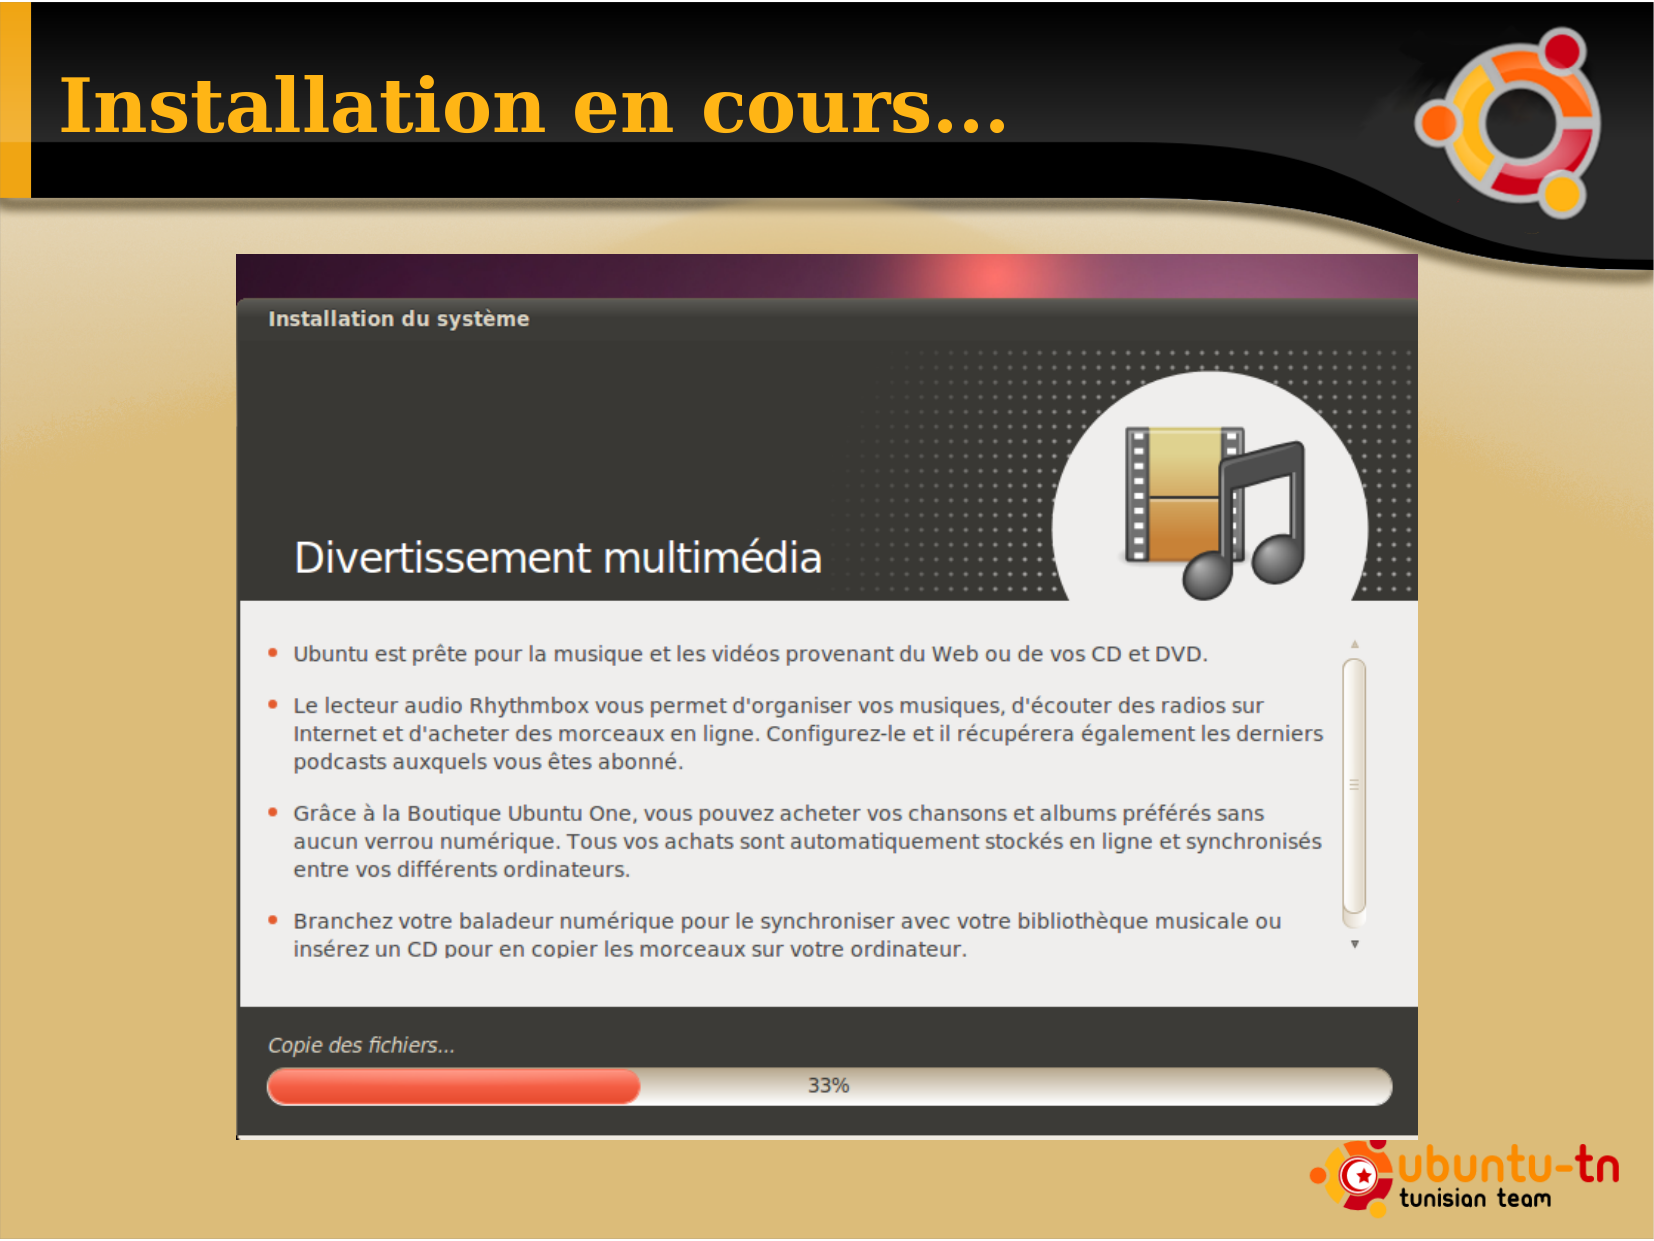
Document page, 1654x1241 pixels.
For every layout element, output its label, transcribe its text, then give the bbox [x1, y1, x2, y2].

title Installation en cours... [59, 9, 1447, 202]
picture [0, 0, 1654, 1241]
